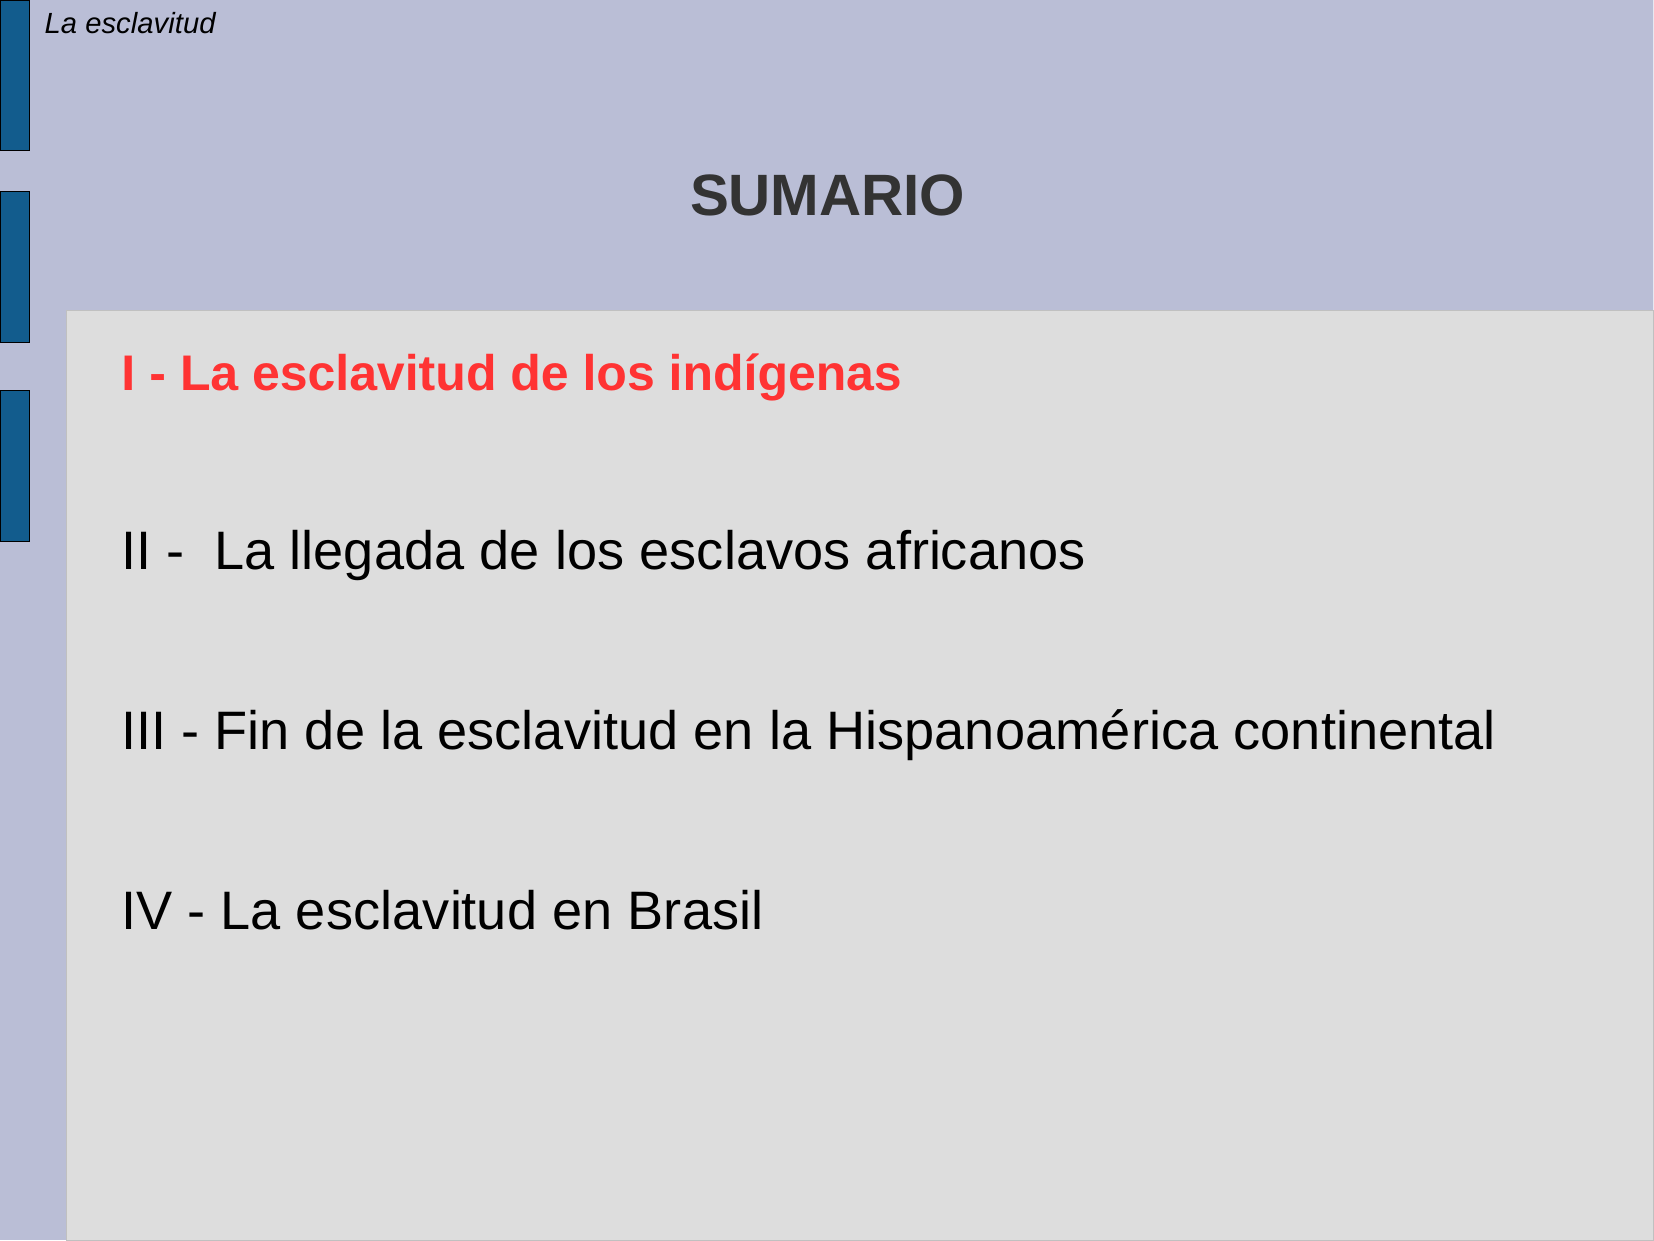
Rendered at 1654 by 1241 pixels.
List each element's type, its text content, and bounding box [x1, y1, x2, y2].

list I - La esclavitud de los indígenas II - La llegada de los esclavos africanos III - Fin de la esclavitud en la Hispanoamérica continental IV - La esclavitud en Brasil [121, 344, 1534, 1127]
title SUMARIO [121, 91, 1534, 299]
